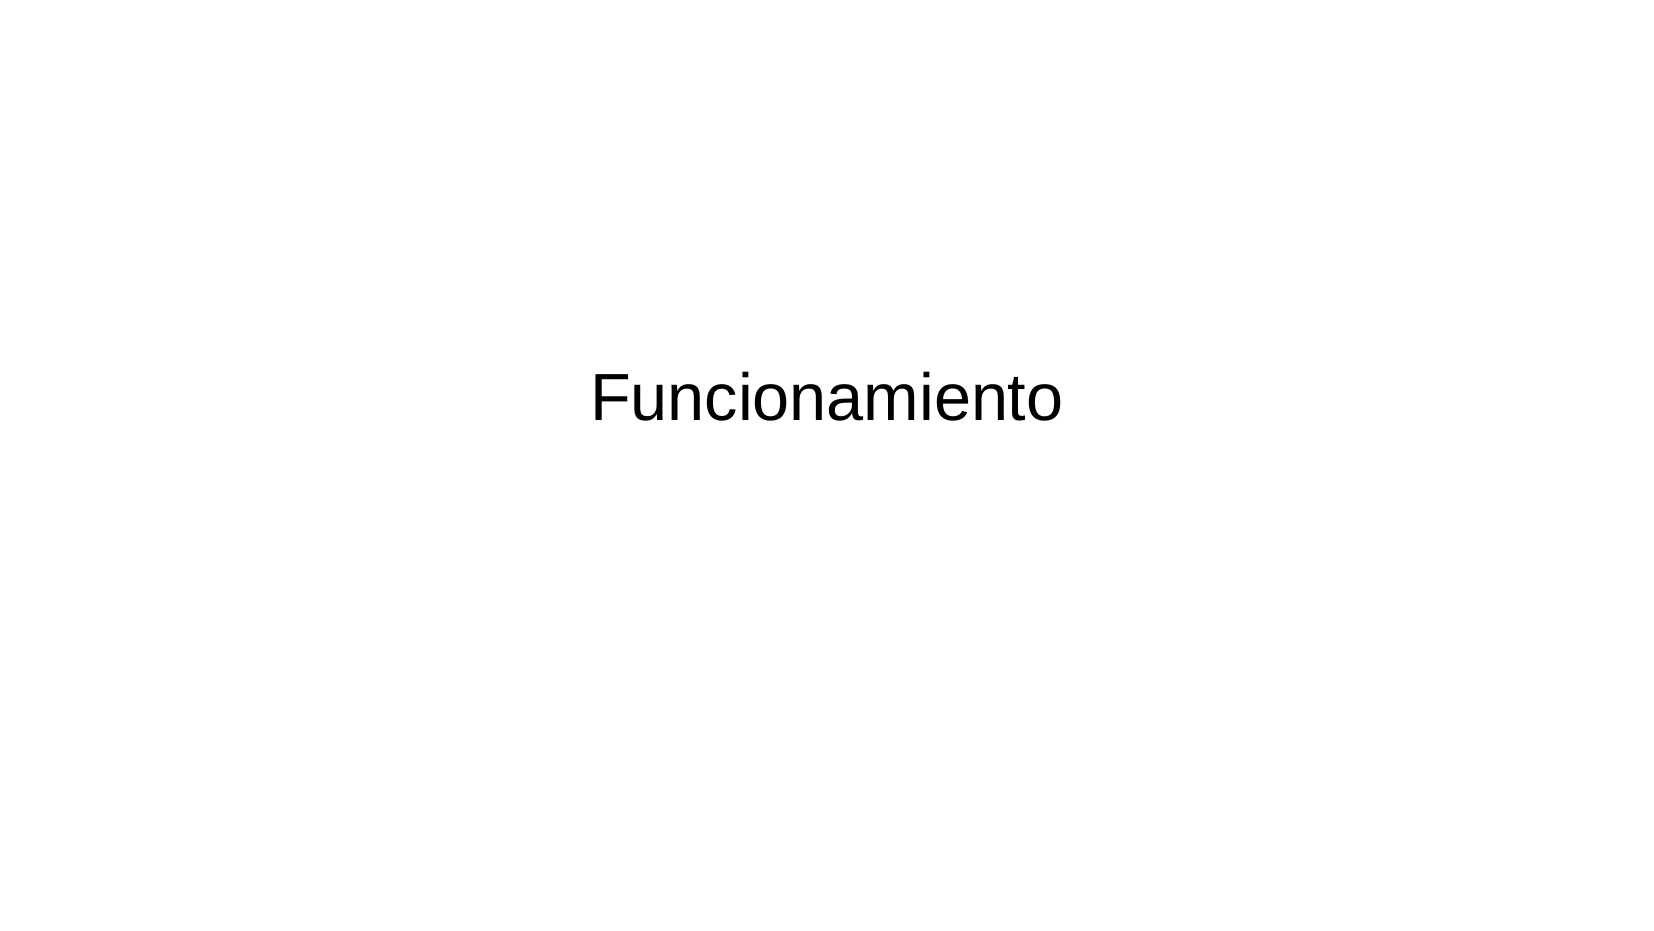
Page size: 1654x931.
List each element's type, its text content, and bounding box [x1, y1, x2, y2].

subtitle Funcionamiento [82, 37, 1571, 757]
